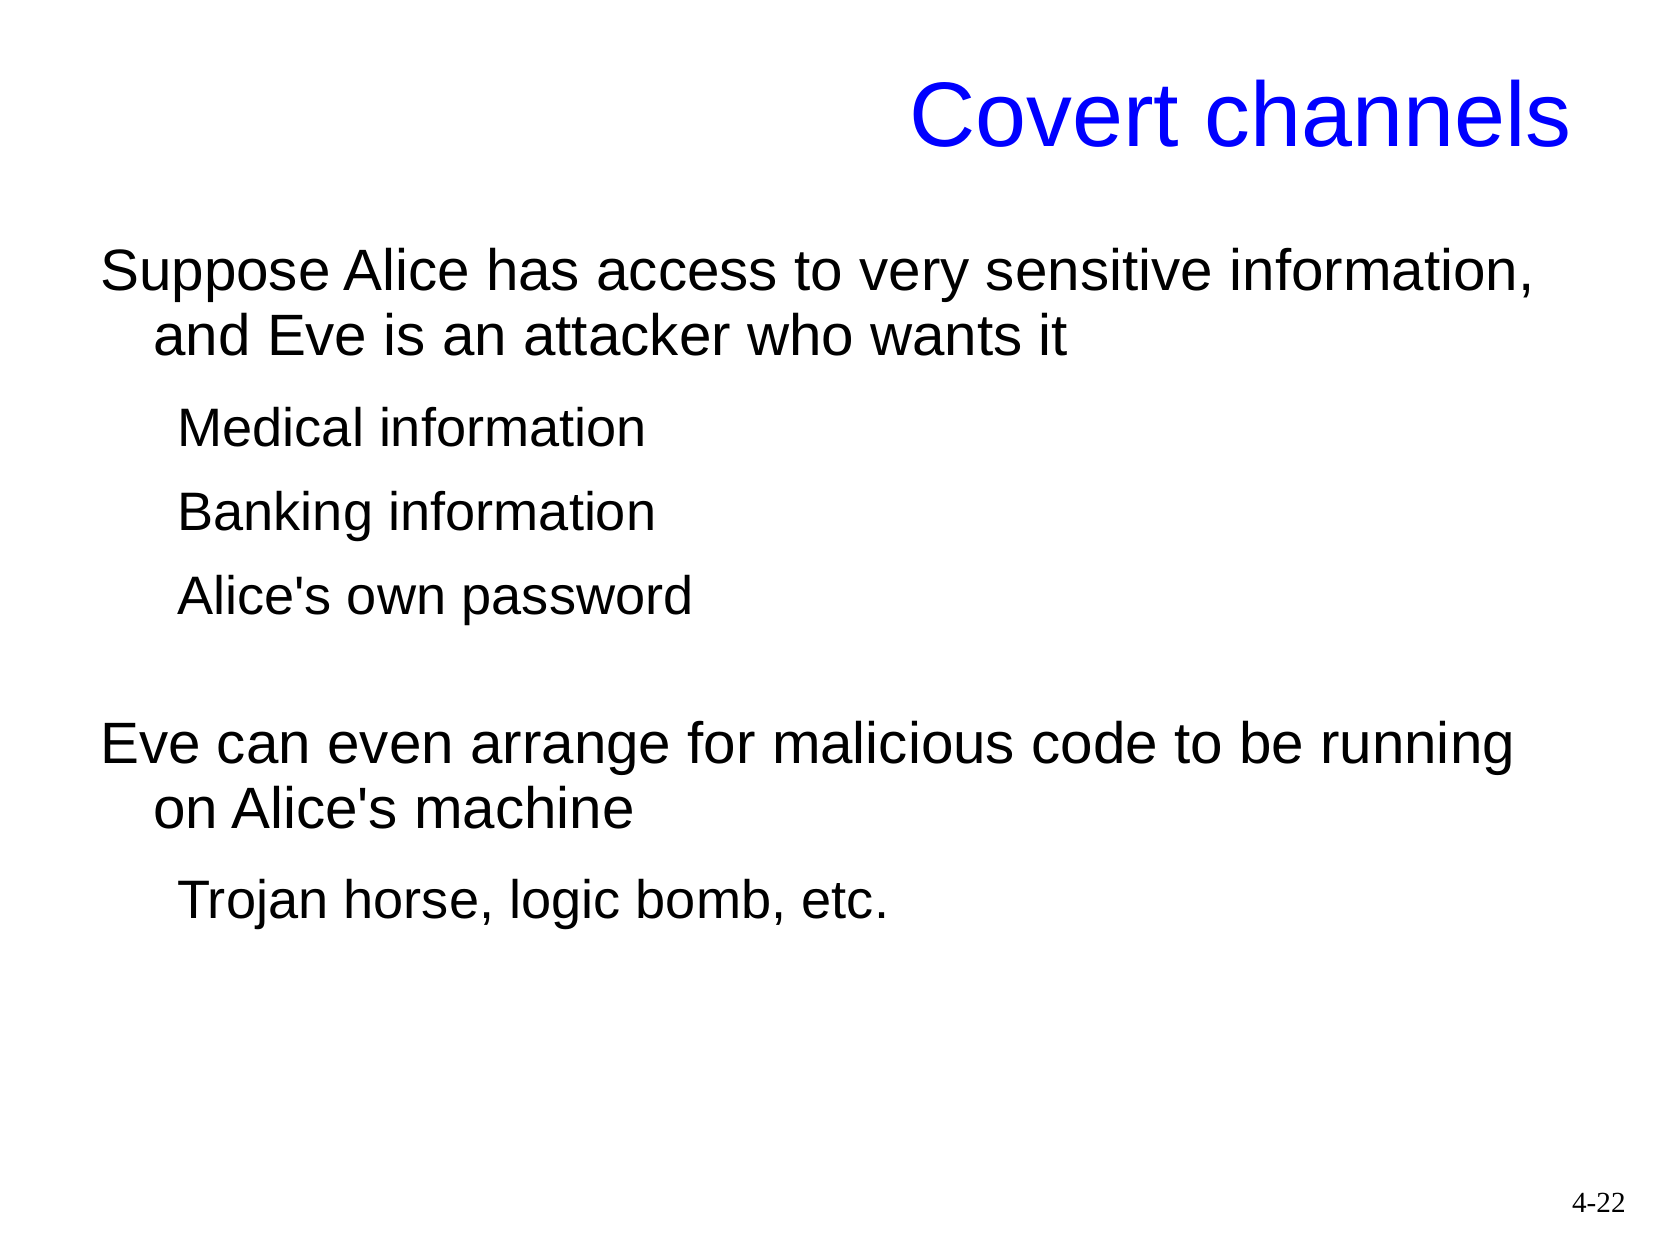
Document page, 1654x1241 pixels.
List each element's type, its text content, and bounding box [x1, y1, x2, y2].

title Covert channels [84, 18, 1573, 211]
list Suppose Alice has access to very sensitive information, and Eve is an attacker who wants it Medical information Banking information Alice's own password Eve can even arrange for malicious code to be running on Alice's machine Trojan horse, logic bomb, etc. [82, 237, 1571, 1156]
